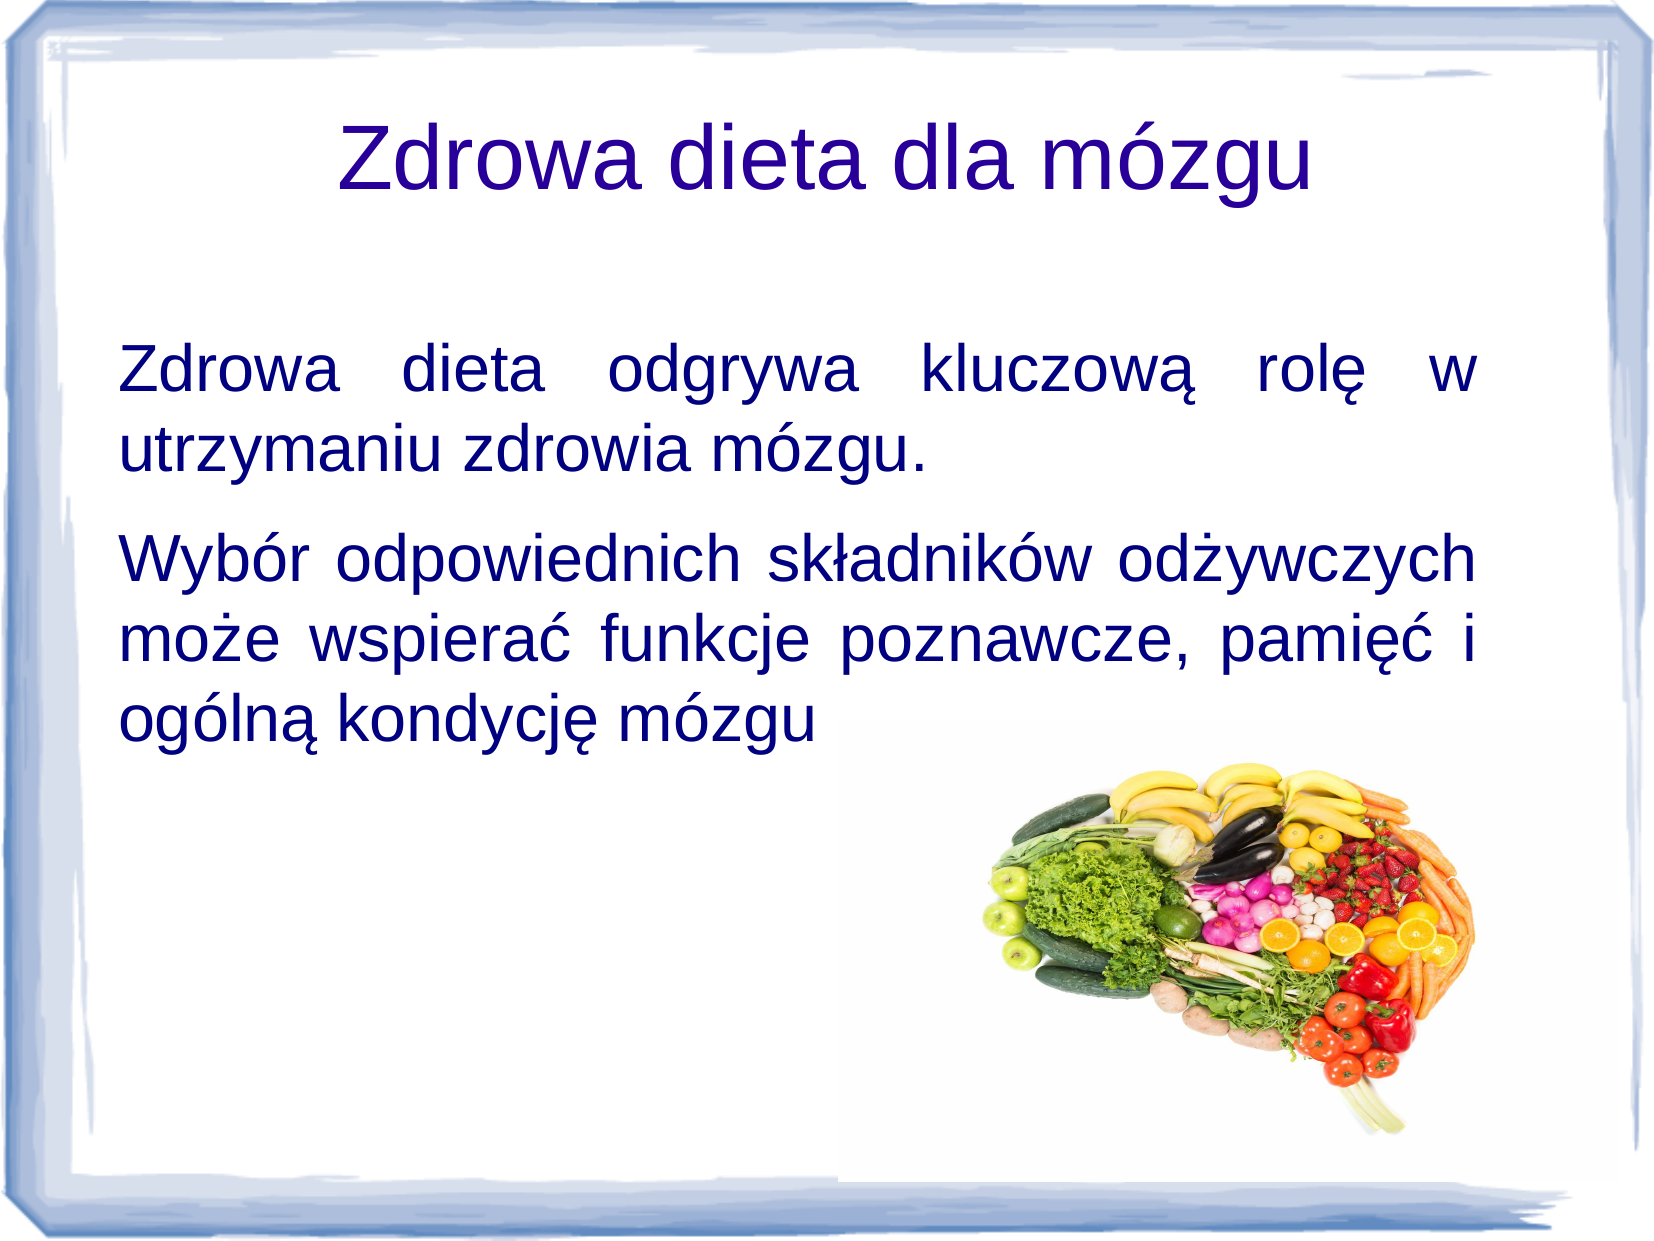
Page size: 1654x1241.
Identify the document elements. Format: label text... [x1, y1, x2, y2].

list Zdrowa dieta odgrywa kluczową rolę w utrzymaniu zdrowia mózgu. Wybór odpowiednich składników odżywczych może wspierać funkcje poznawcze, pamięć i ogólną kondycję mózgu [118, 324, 1571, 1004]
title Zdrowa dieta dla mózgu [82, 49, 1571, 257]
picture [838, 720, 1618, 1182]
